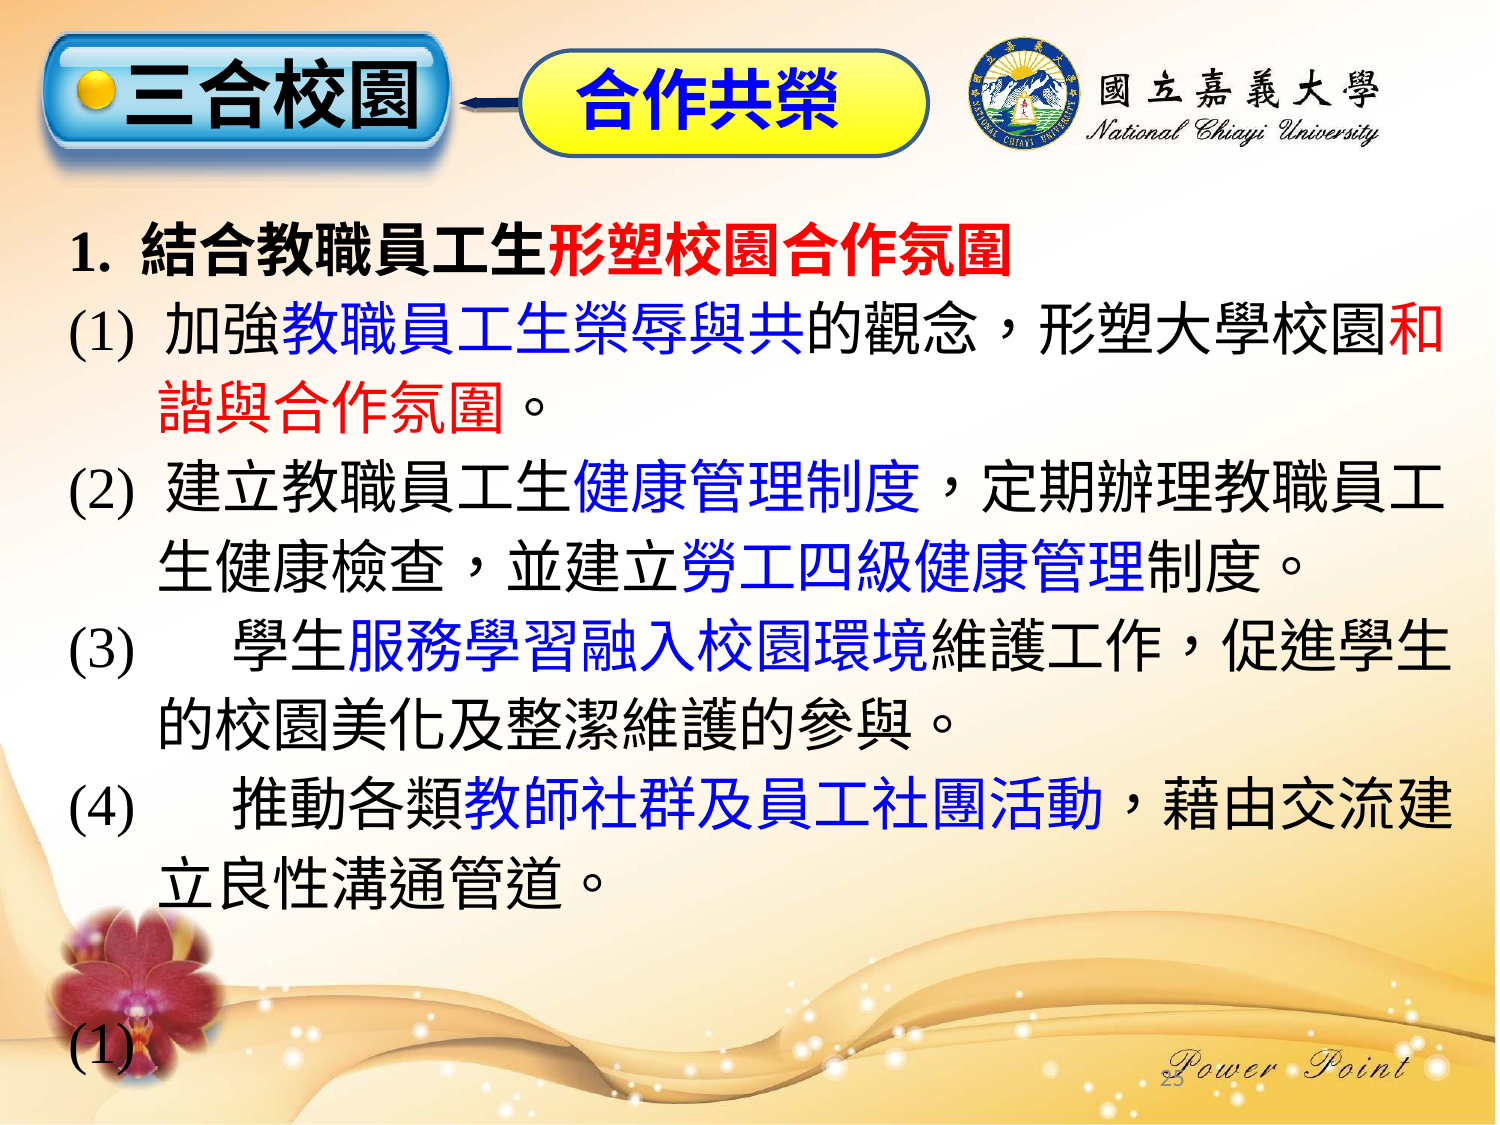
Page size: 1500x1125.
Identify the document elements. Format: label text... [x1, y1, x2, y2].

text_box 合作共榮 [522, 50, 893, 147]
picture [32, 31, 460, 188]
text_box 1. 結合教職員工生形塑校園合作氛圍 (1) 加強教職員工生榮辱與共的觀念，形塑大學校園和諧與合作氛圍。 (2) 建立教職員工生健康管理制度，定期辦理教職員工生健康檢查，並建立勞工四級健康管理制度。 (3) 學生服務學習融入校園環境維護工作，促進學生的校園美化及整潔維護的參與。 (4) 推動各類教師社群及員工社團活動，藉由交流建立良性溝通管道。 [53, 196, 1476, 1083]
text_box 25 [1144, 1046, 1495, 1107]
text_box [543, 53, 928, 156]
text_box 三合校園 [49, 40, 443, 147]
